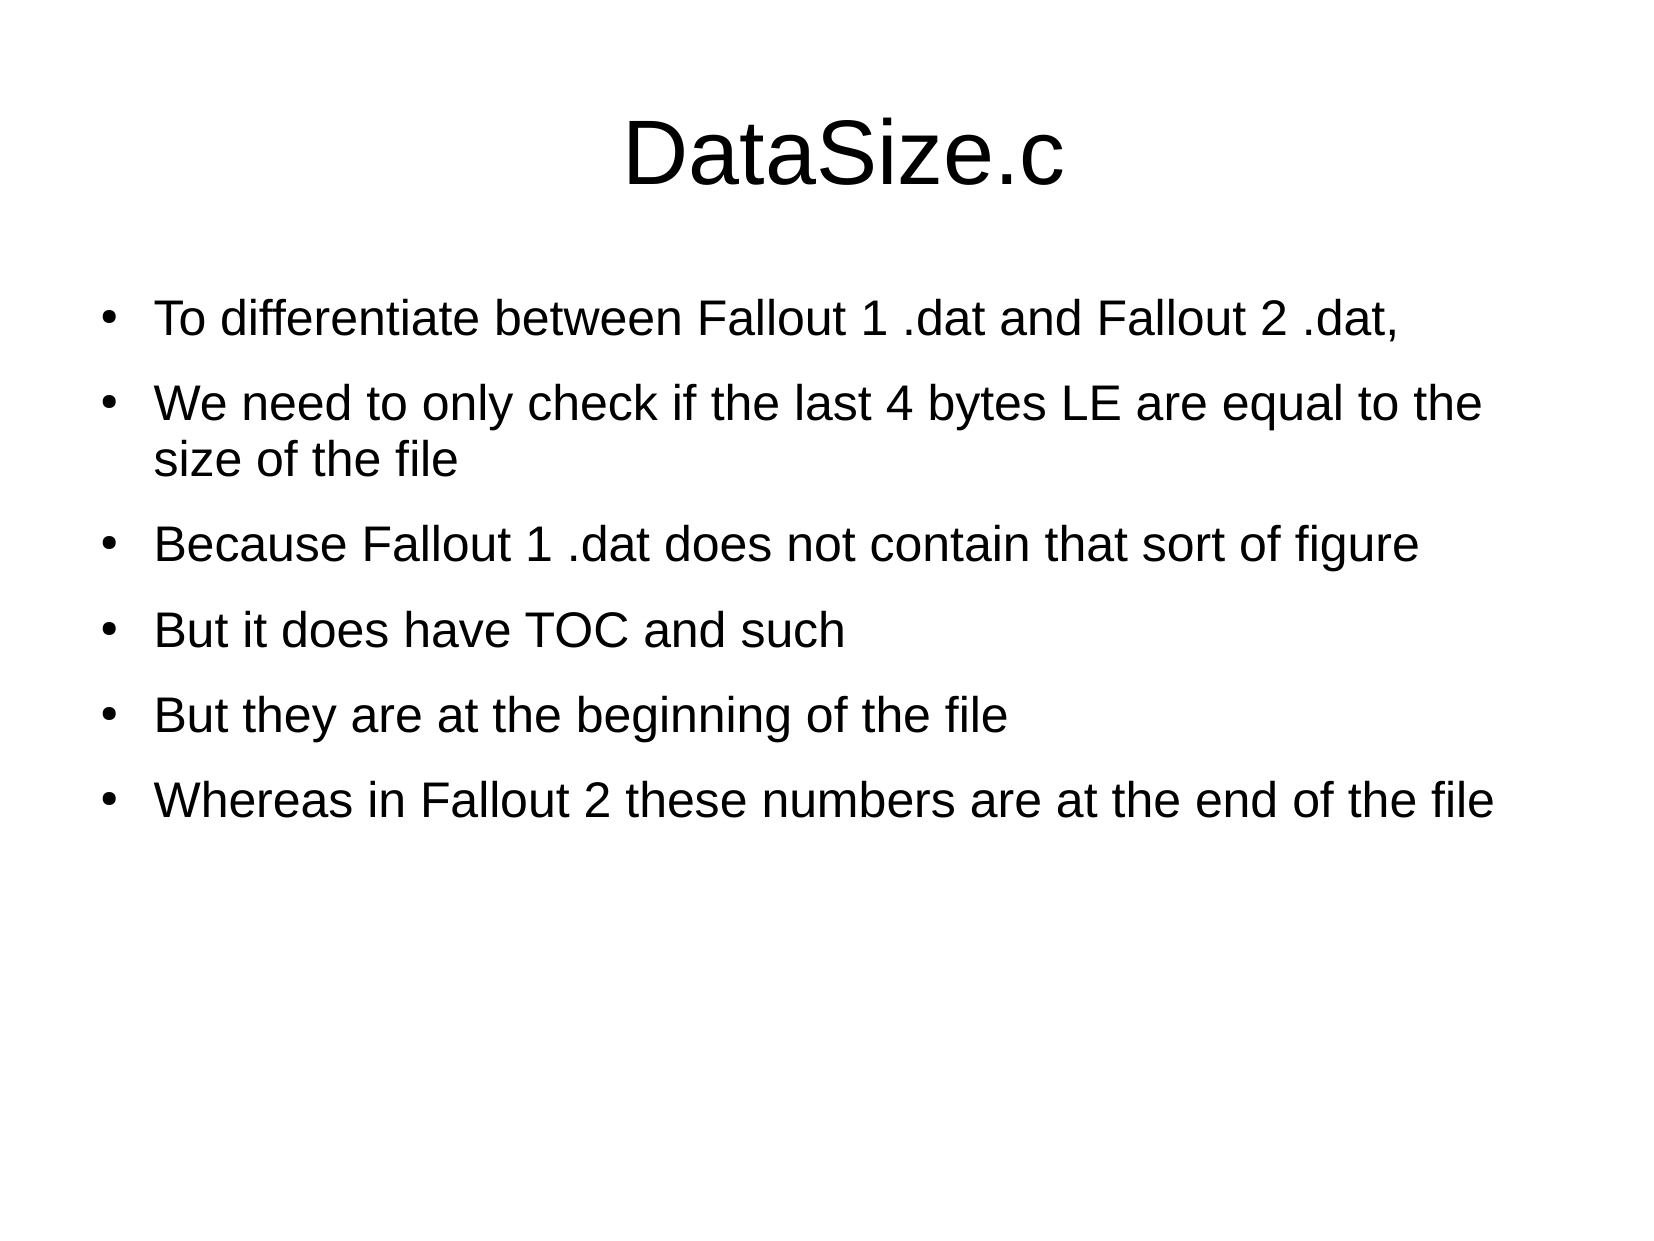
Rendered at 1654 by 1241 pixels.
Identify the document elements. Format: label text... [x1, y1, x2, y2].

list To differentiate between Fallout 1 .dat and Fallout 2 .dat, We need to only check if the last 4 bytes LE are equal to the size of the file Because Fallout 1 .dat does not contain that sort of figure But it does have TOC and such But they are at the beginning of the file Whereas in Fallout 2 these numbers are at the end of the file [82, 290, 1571, 1182]
title DataSize.c [82, 49, 1571, 257]
